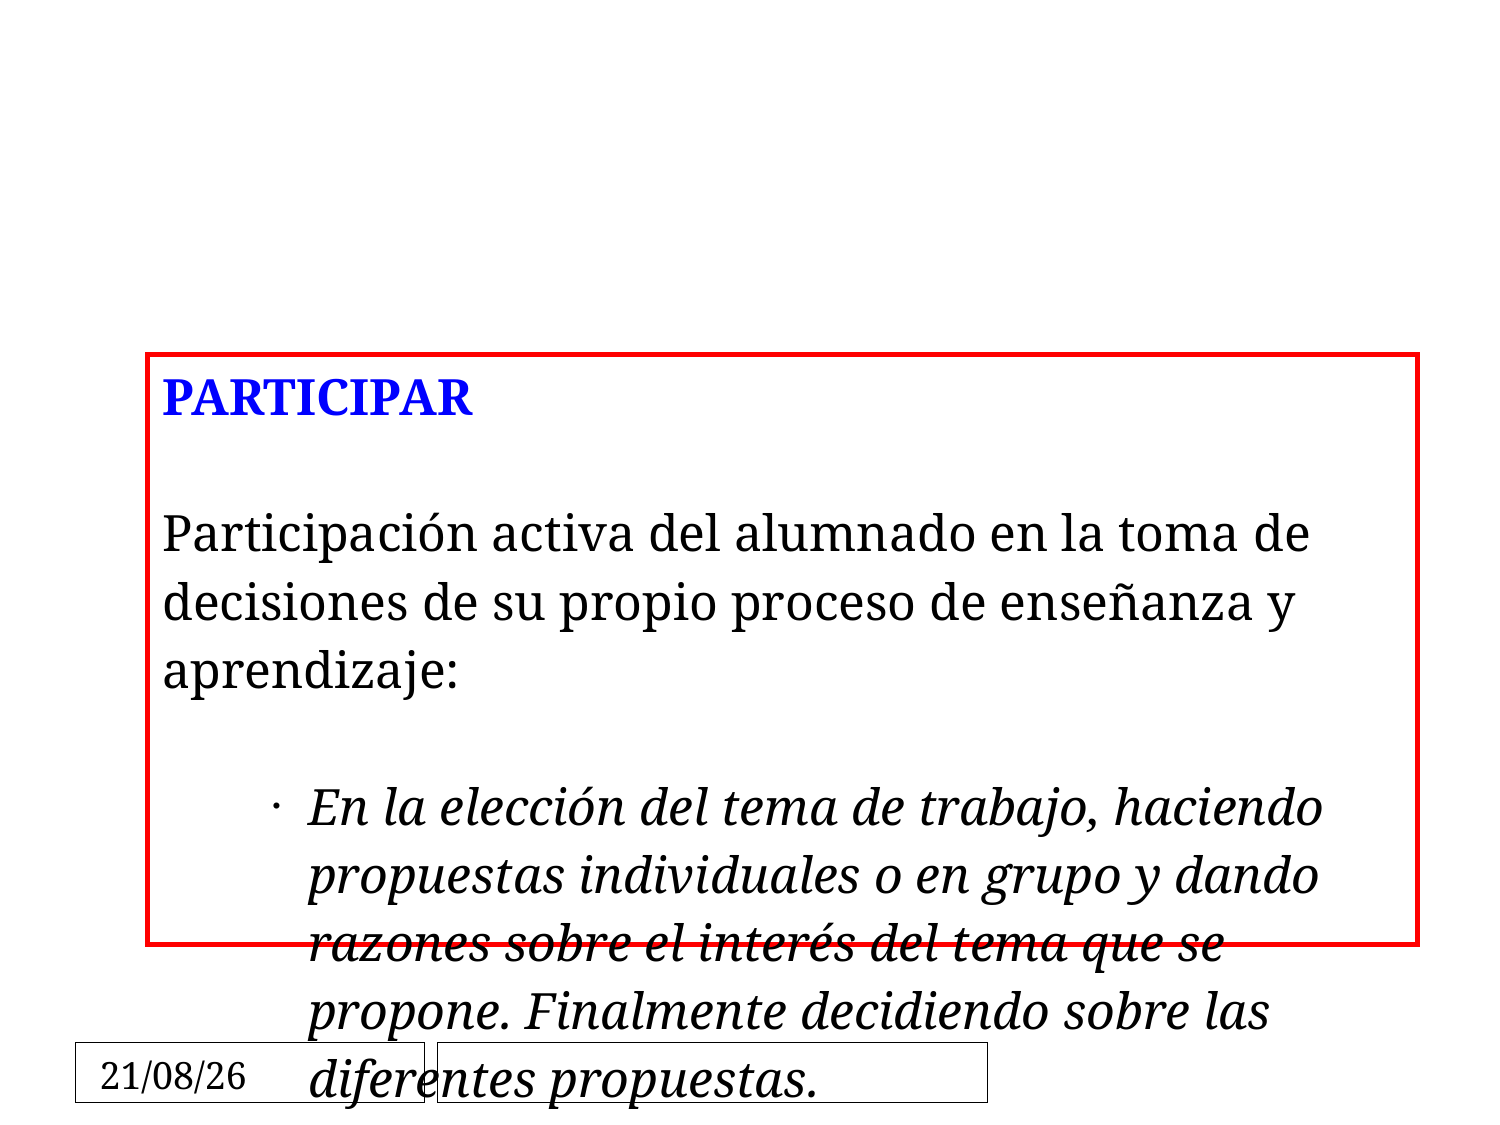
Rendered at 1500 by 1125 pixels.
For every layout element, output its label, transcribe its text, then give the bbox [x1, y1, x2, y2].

text_box PARTICIPAR Participación activa del alumnado en la toma de decisiones de su propio proceso de enseñanza y aprendizaje: En la elección del tema de trabajo, haciendo propuestas individuales o en grupo y dando razones sobre el interés del tema que se propone. Finalmente decidiendo sobre las diferentes propuestas. En la elaboración y desarrollo del proceso de trabajo [147, 354, 1418, 945]
